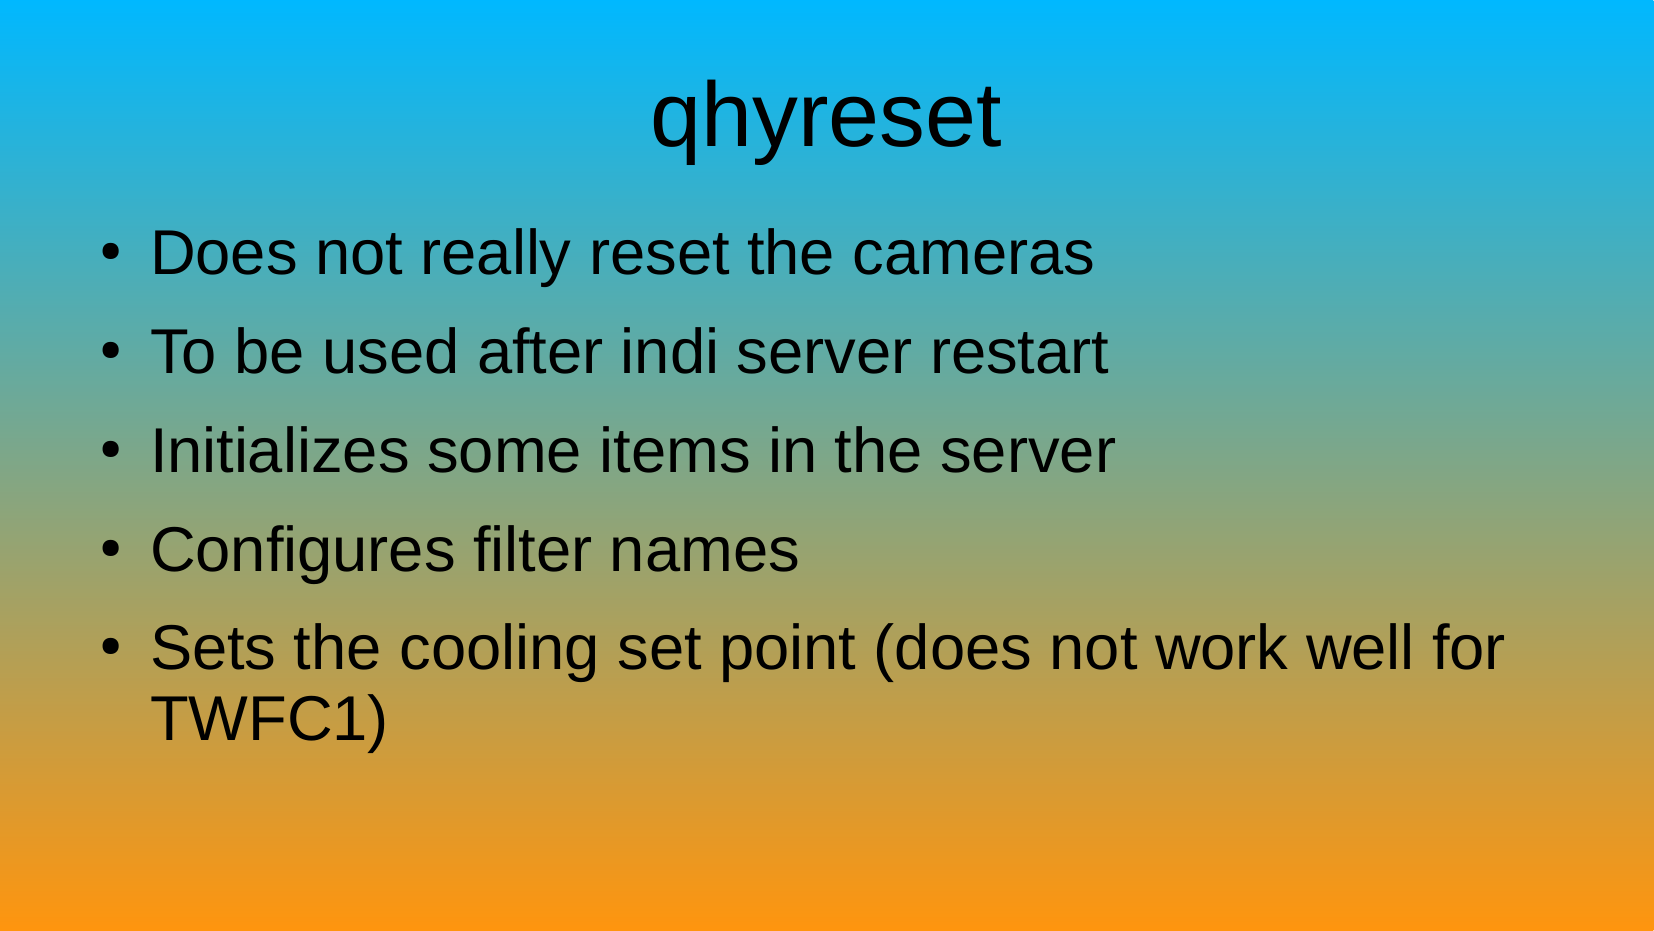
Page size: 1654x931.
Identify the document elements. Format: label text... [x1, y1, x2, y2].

title qhyreset [82, 37, 1571, 193]
list Does not really reset the cameras To be used after indi server restart Initializes some items in the server Configures filter names Sets the cooling set point (does not work well for TWFC1) [82, 217, 1571, 758]
